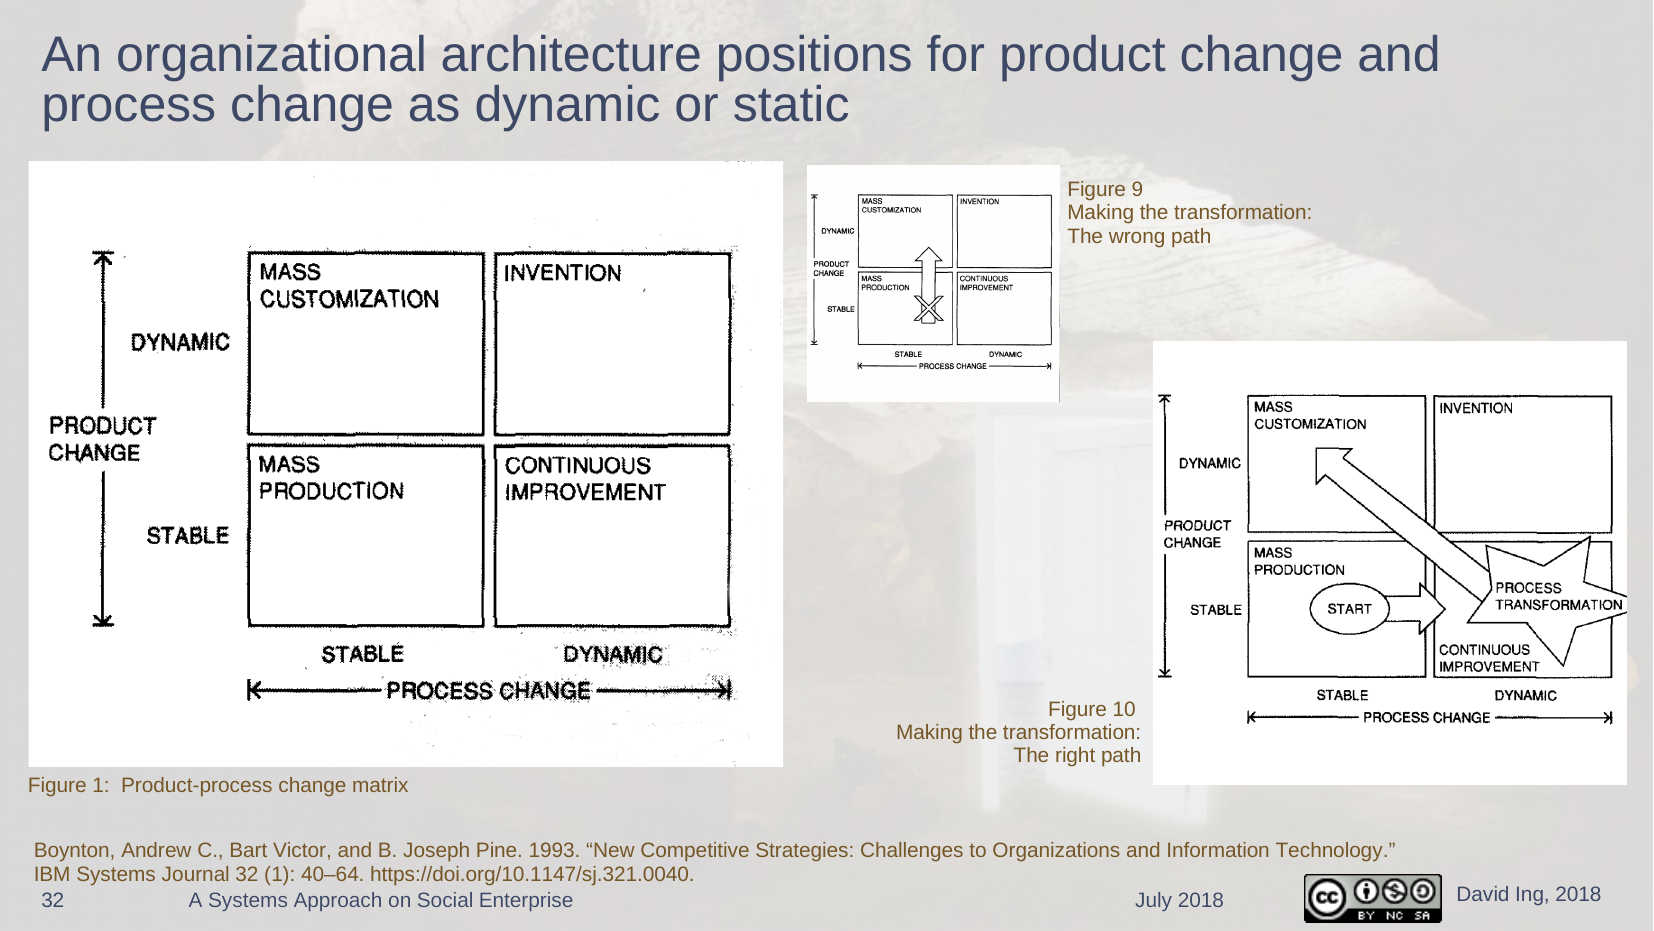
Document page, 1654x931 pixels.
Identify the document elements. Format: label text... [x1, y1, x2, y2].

text_box Boynton, Andrew C., Bart Victor, and B. Joseph Pine. 1993. “New Competitive Strategies: Challenges to Organizations and Information Technology.” IBM Systems Journal 32 (1): 40–64. https://doi.org/10.1147/sj.321.0040. [18, 831, 1433, 894]
picture [1153, 341, 1627, 785]
text_box Figure 1: Product-process change matrix [13, 766, 782, 806]
picture [1304, 874, 1442, 923]
picture [807, 165, 1060, 402]
title An organizational architecture positions for product change and process change as dynamic or static [41, 30, 1613, 132]
picture [28, 161, 784, 767]
table_cell Pursuits: [0, 0, 1653, 931]
text_box Figure 9 Making the transformation: The wrong path [1052, 170, 1330, 269]
text_box Figure 10 Making the transformation: The right path [881, 690, 1159, 789]
